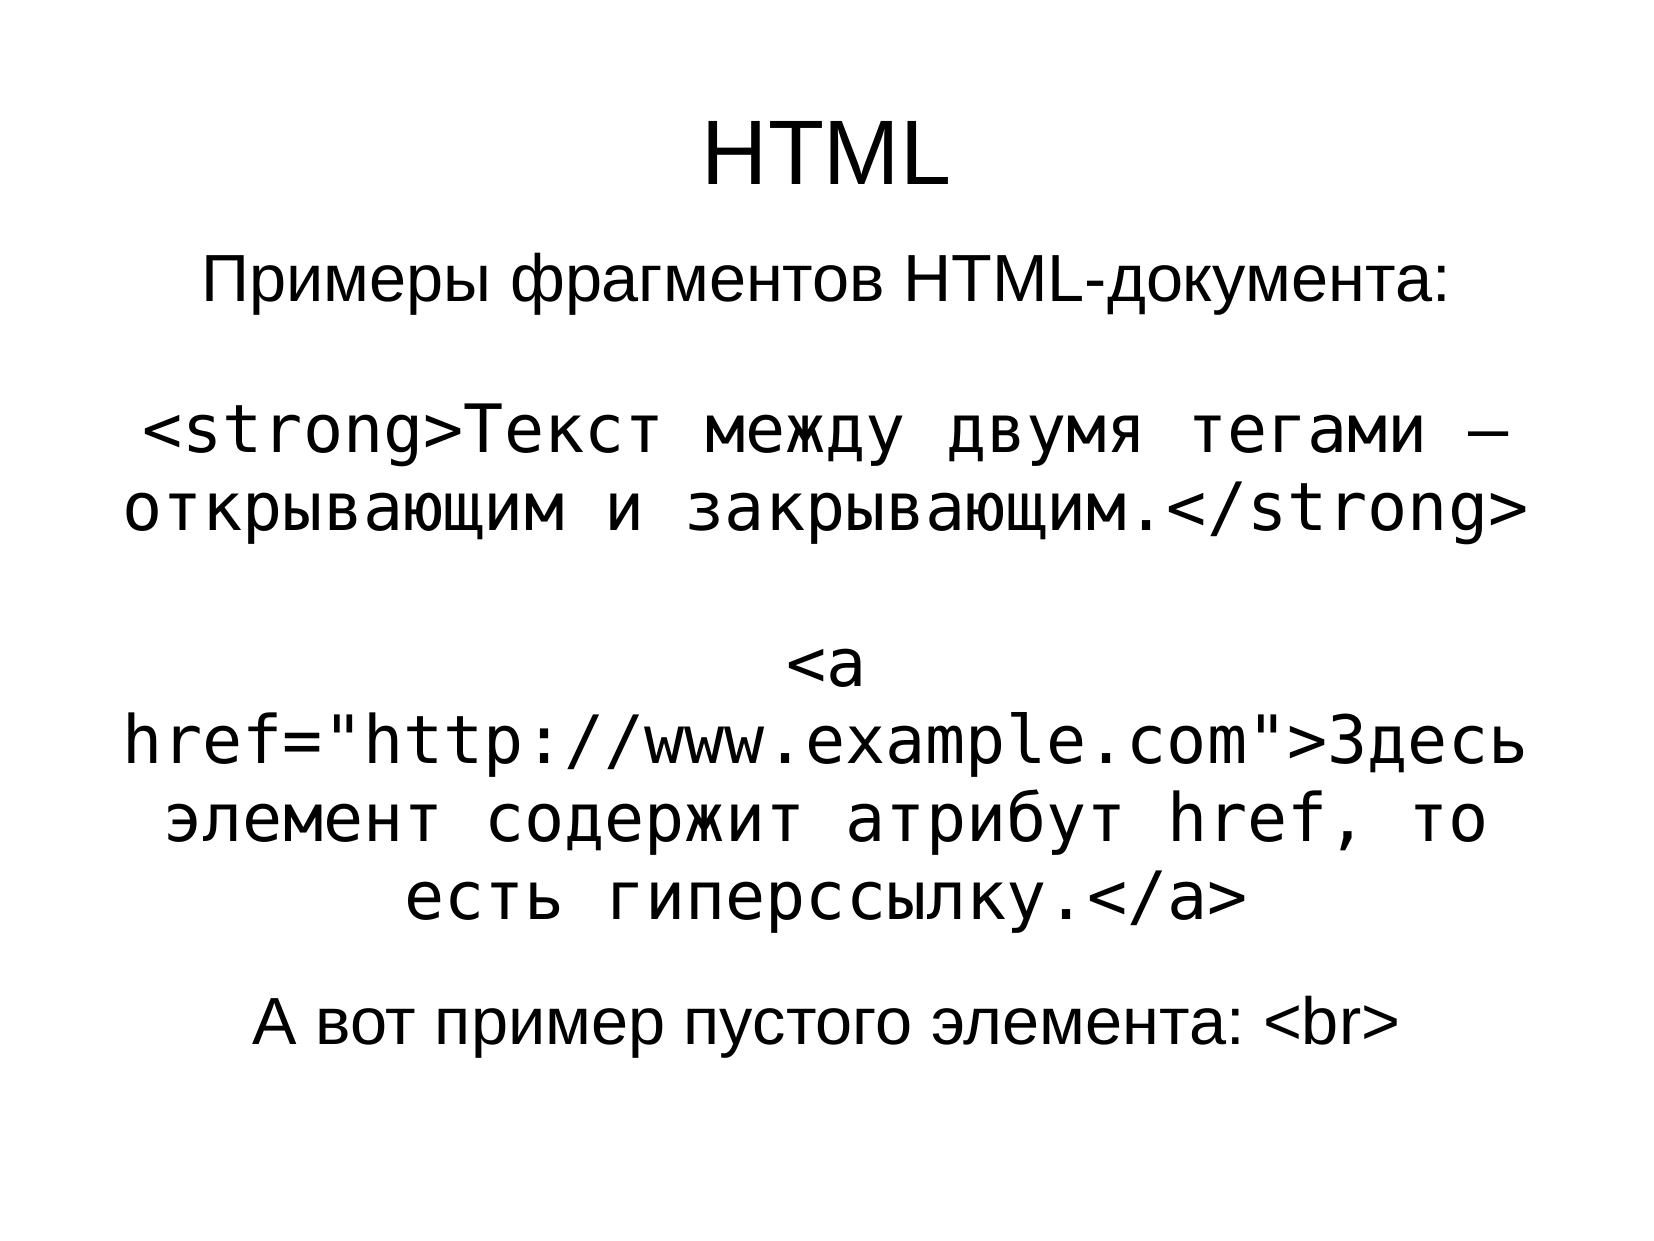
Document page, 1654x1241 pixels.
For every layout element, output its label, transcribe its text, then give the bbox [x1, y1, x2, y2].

subtitle Примеры фрагментов HTML-документа: <strong>Текст между двумя тегами — открывающим и закрывающим.</strong> <a href="http://www.example.com">Здесь элемент содержит атрибут href, то есть гиперссылку.</a> А вот пример пустого элемента: <br> [82, 241, 1571, 1059]
title HTML [82, 49, 1571, 241]
